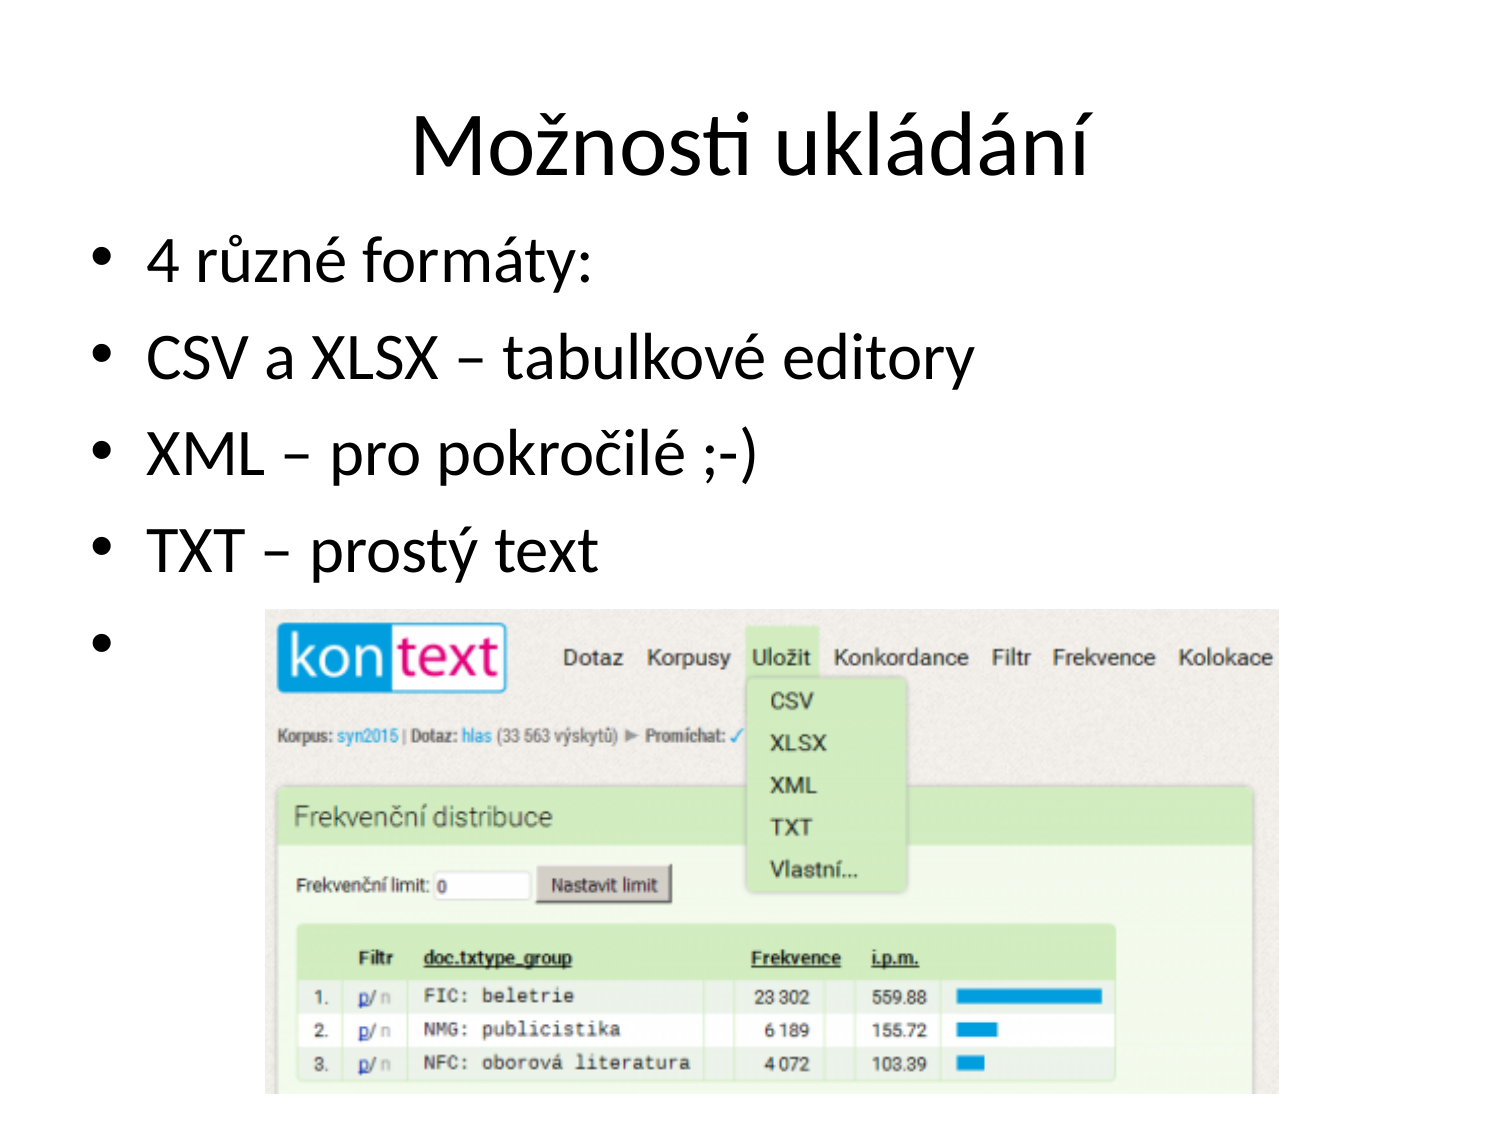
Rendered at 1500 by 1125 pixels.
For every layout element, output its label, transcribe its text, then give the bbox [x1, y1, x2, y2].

list 4 různé formáty: CSV a XLSX – tabulkové editory XML – pro pokročilé ;-) TXT – prostý text [75, 208, 1426, 1125]
picture [265, 609, 1279, 1095]
title Možnosti ukládání [75, 45, 1426, 208]
